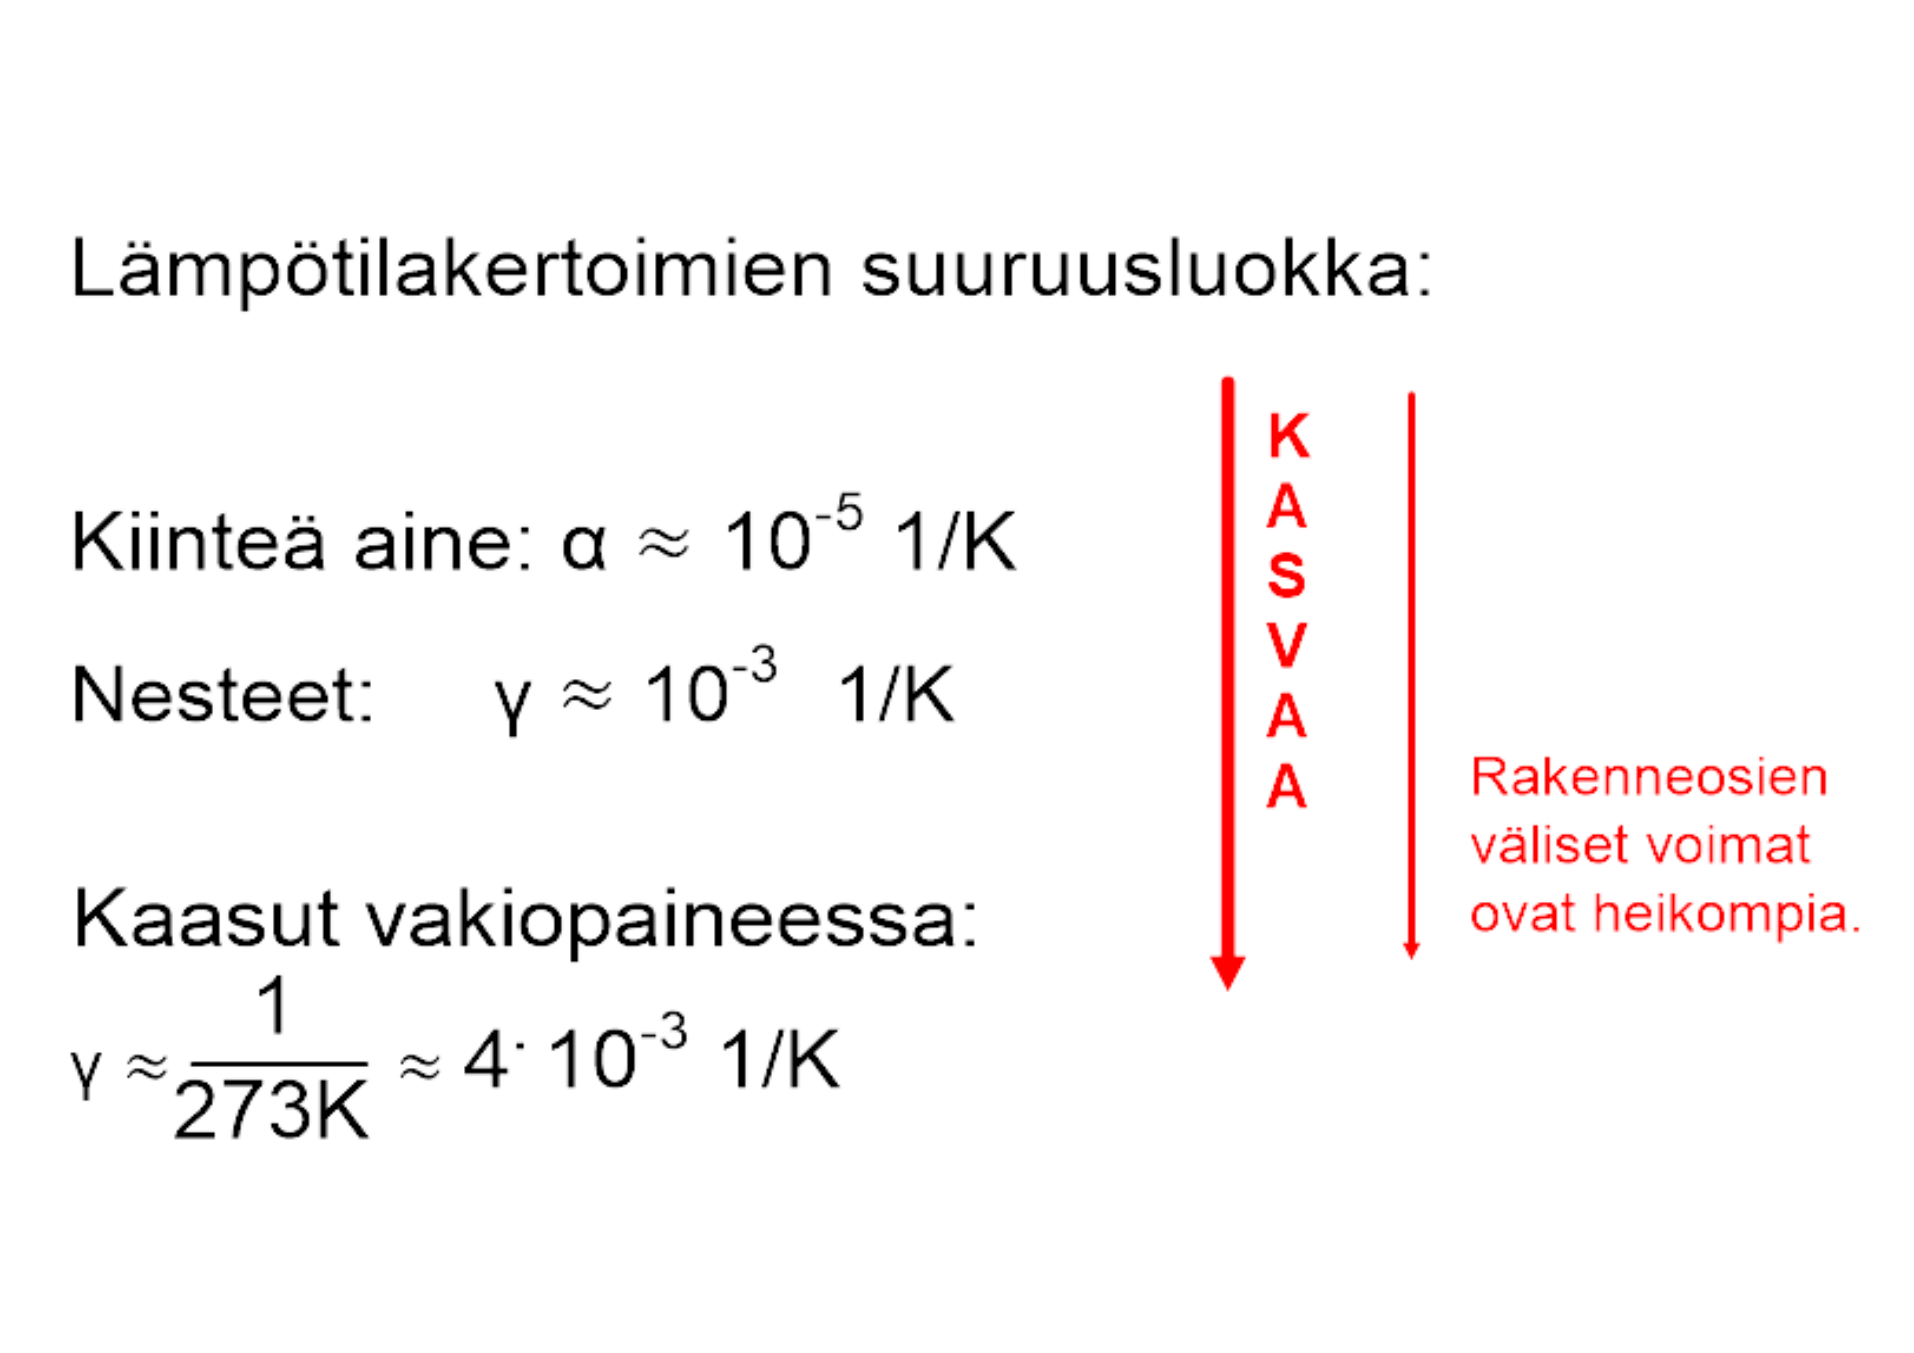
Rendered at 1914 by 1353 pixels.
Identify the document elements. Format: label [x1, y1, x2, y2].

picture [14, 114, 1891, 1224]
